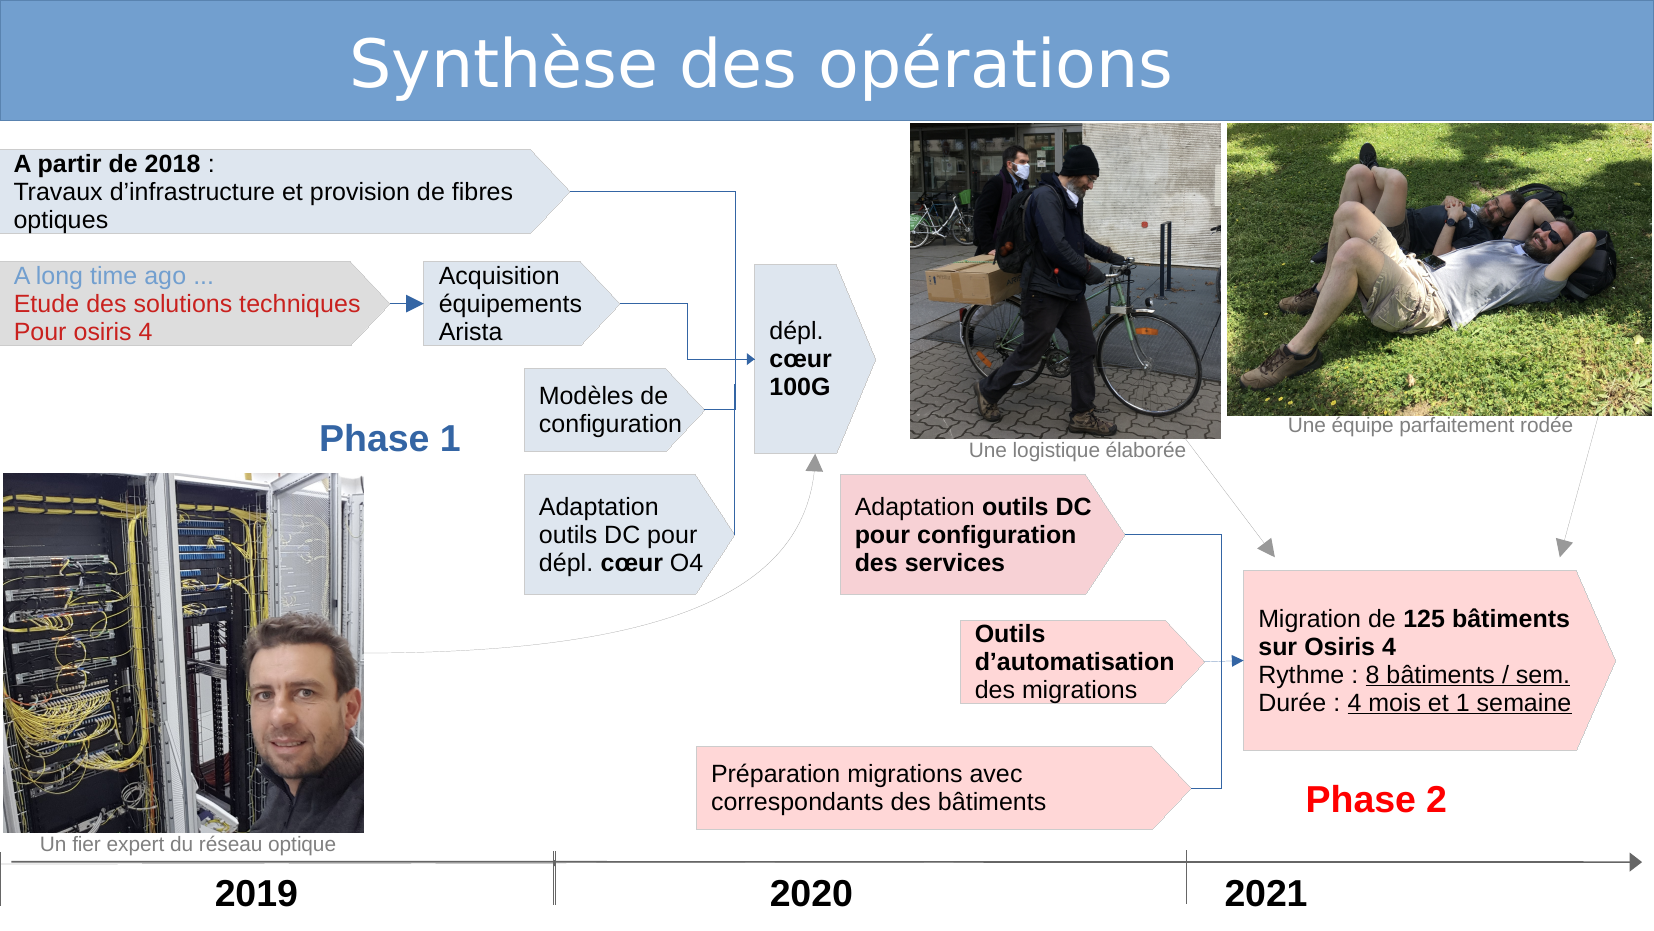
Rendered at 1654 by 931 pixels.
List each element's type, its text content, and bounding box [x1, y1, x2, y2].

picture [3, 473, 364, 833]
text_box Modèles de configuration [524, 368, 705, 452]
picture [910, 123, 1221, 439]
text_box Préparation migrations avec correspondants des bâtiments [696, 746, 1192, 830]
text_box 2020 [755, 863, 868, 922]
text_box Outils d’automatisation des migrations [960, 620, 1205, 704]
text_box Adaptation outils DC pour dépl. cœur O4 [524, 474, 735, 595]
text_box Une logistique élaborée [954, 416, 1212, 480]
text_box Phase 1 [304, 410, 501, 474]
picture [1227, 123, 1652, 416]
text_box dépl. cœur 100G [754, 264, 876, 454]
text_box Migration de 125 bâtiments sur Osiris 4 Rythme : 8 bâtiments / sem. Durée : 4 mois et 1 semaine [1243, 570, 1616, 751]
text_box Une équipe parfaitement rodée [1272, 391, 1599, 455]
text_box 2021 [1209, 861, 1323, 922]
text_box Un fier expert du réseau optique [25, 810, 362, 873]
text_box 2019 [199, 873, 313, 922]
text_box A partir de 2018 : Travaux d’infrastructure et provision de fibres optiques [0, 149, 570, 234]
title Synthèse des opérations [17, 11, 1506, 117]
text_box A long time ago ... Etude des solutions techniques Pour osiris 4 [0, 261, 390, 346]
text_box Adaptation outils DC pour configuration des services [840, 474, 1125, 595]
text_box Phase 2 [1290, 770, 1488, 846]
text_box Acquisition équipements Arista [423, 261, 620, 346]
